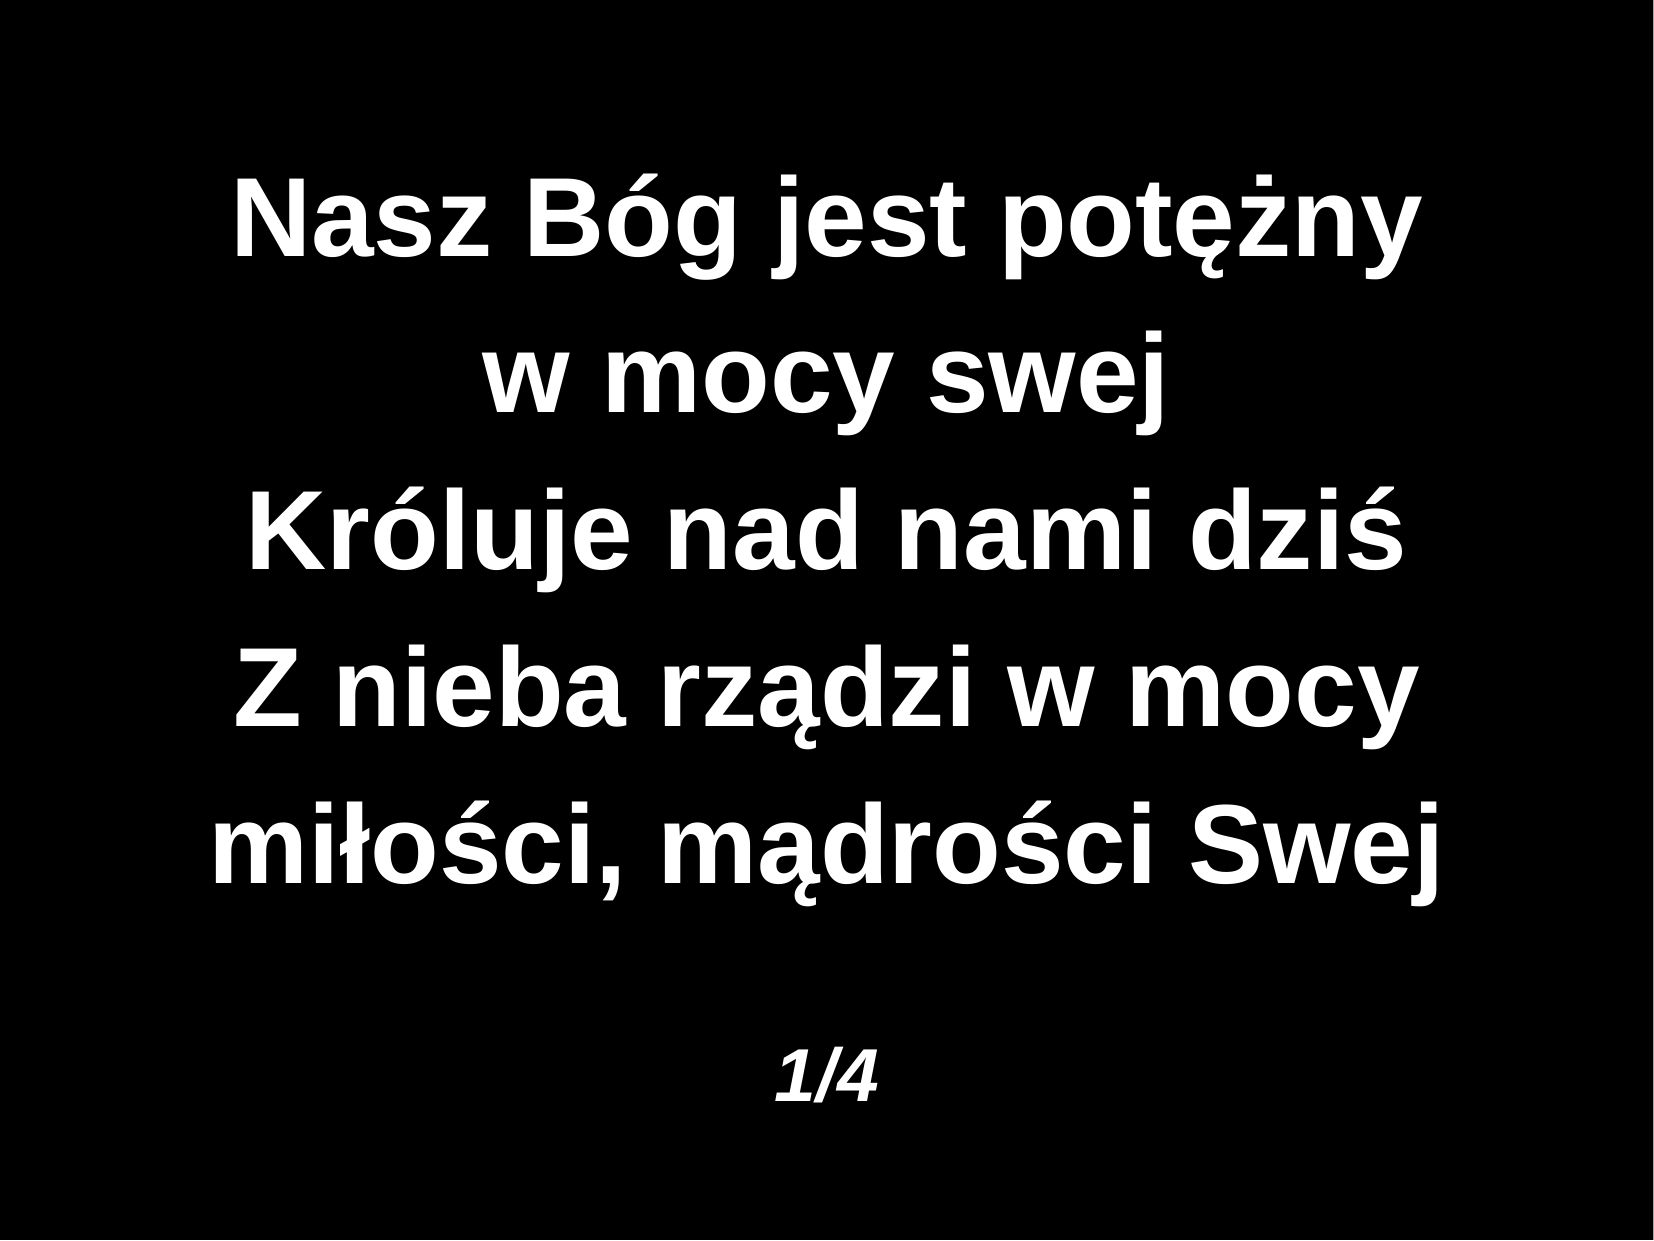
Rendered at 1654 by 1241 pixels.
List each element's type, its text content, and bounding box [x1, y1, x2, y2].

subtitle Nasz Bóg jest potężny w mocy swej Króluje nad nami dziś Z nieba rządzi w mocy miłości, mądrości Swej 1/4 [0, 0, 1654, 1241]
